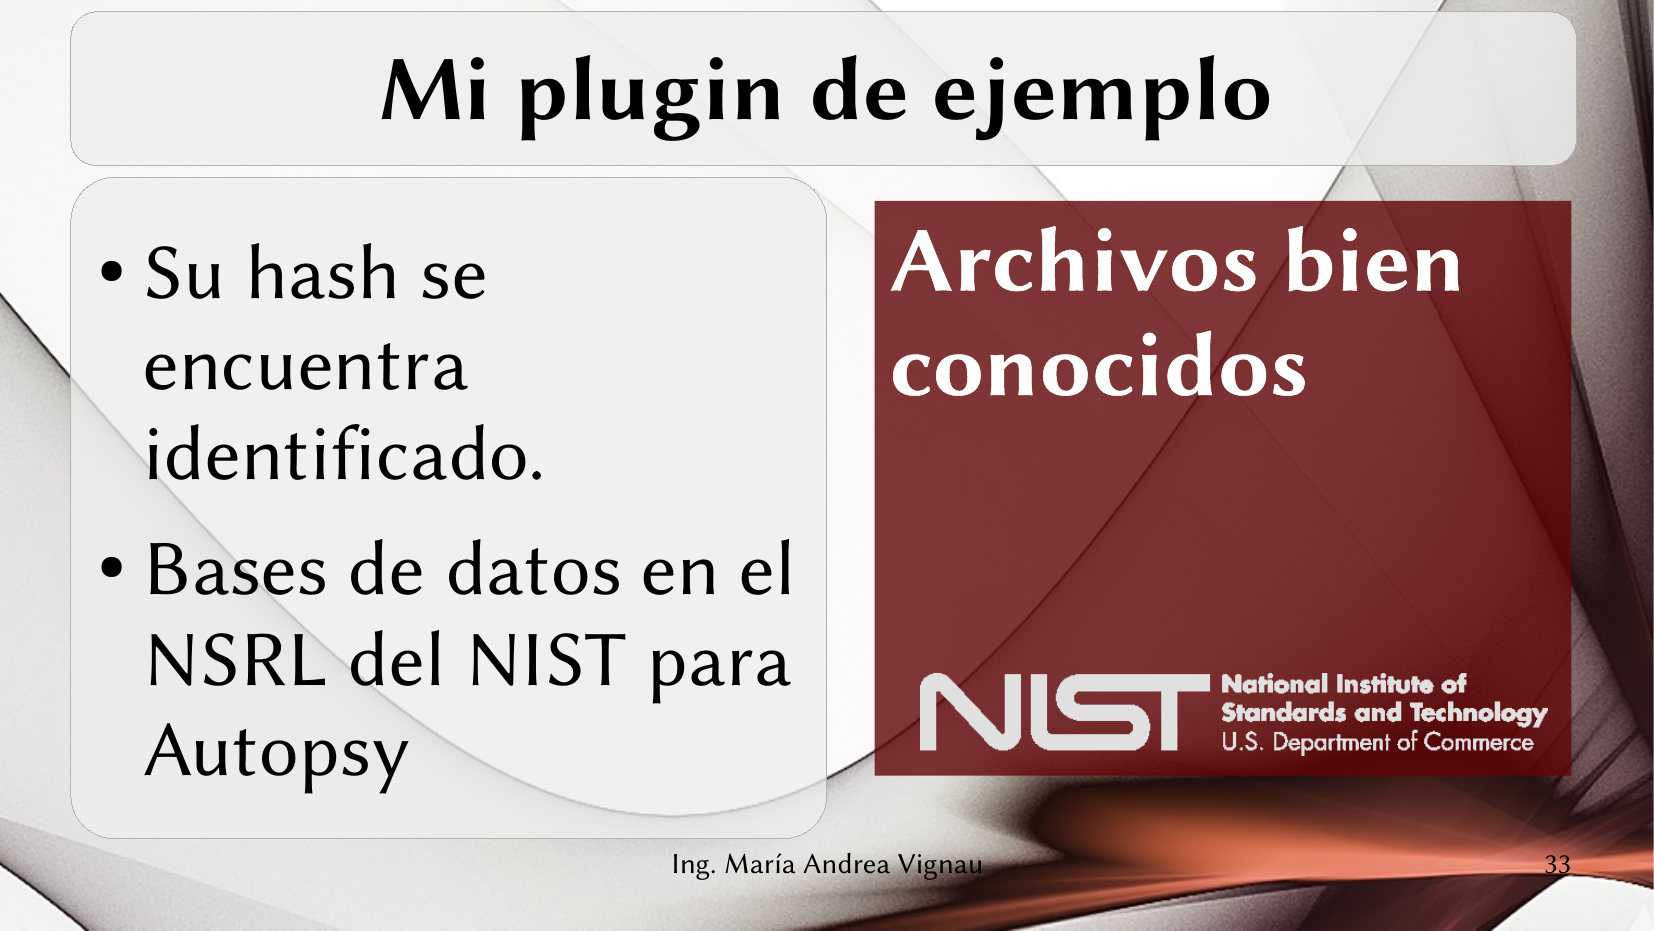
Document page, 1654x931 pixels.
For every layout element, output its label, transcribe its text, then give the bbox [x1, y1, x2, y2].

picture [0, 0, 1654, 931]
title Mi plugin de ejemplo [82, 11, 1571, 168]
list Su hash se encuentra identificado. Bases de datos en el NSRL del NIST para Autopsy [82, 228, 809, 804]
text_box Archivos bien conocidos [874, 200, 1572, 776]
